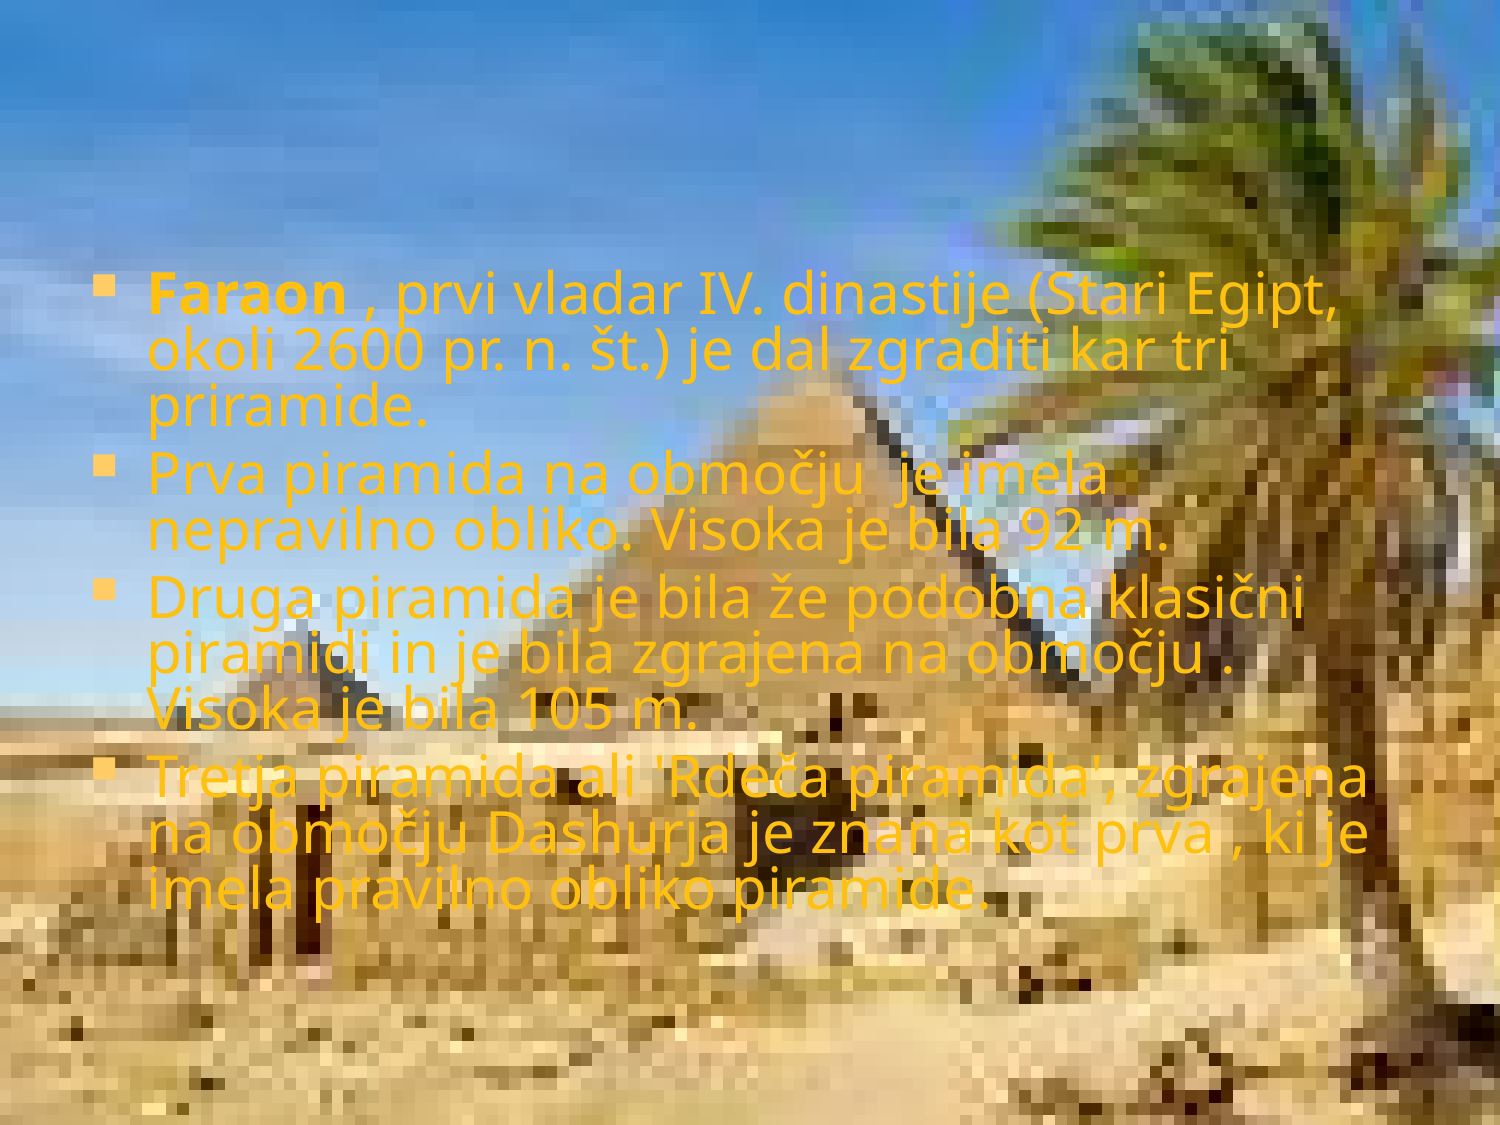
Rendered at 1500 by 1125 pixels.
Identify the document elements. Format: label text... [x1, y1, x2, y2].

list Faraon , prvi vladar IV. dinastije (Stari Egipt, okoli 2600 pr. n. št.) je dal zgraditi kar tri priramide. Prva piramida na območju je imela nepravilno obliko. Visoka je bila 92 m. Druga piramida je bila že podobna klasični piramidi in je bila zgrajena na območju . Visoka je bila 105 m. Tretja piramida ali 'Rdeča piramida', zgrajena na območju Dashurja je znana kot prva , ki je imela pravilno obliko piramide. [75, 262, 1425, 1006]
picture [0, 0, 1500, 1125]
